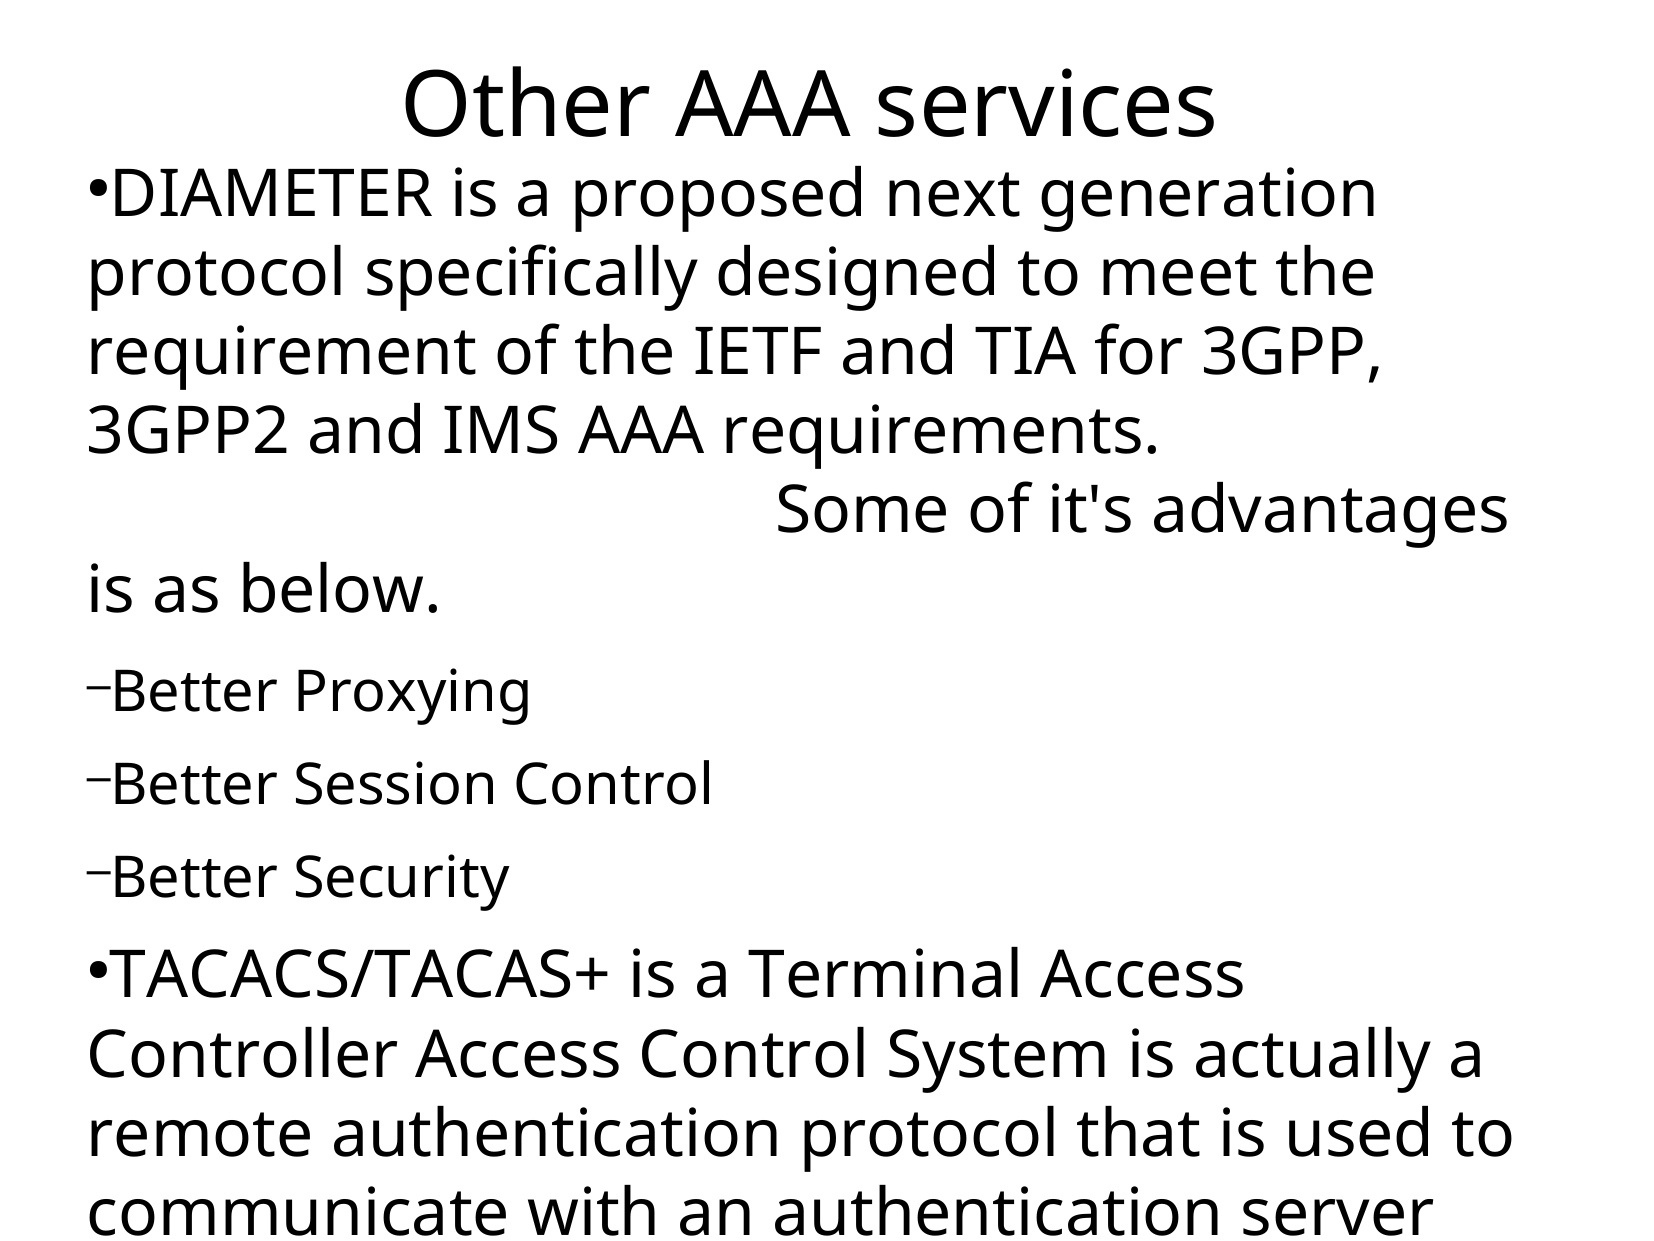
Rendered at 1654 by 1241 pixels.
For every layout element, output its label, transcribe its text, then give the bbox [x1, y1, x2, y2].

title Other AAA services [82, 48, 1538, 151]
list DIAMETER is a proposed next generation protocol specifically designed to meet the requirement of the IETF and TIA for 3GPP, 3GPP2 and IMS AAA requirements. Some of it's advantages is as below. Better Proxying Better Session Control Better Security TACACS/TACAS+ is a Terminal Access Controller Access Control System is actually a remote authentication protocol that is used to communicate with an authentication server commonly used in unix networks. [86, 150, 1576, 1188]
